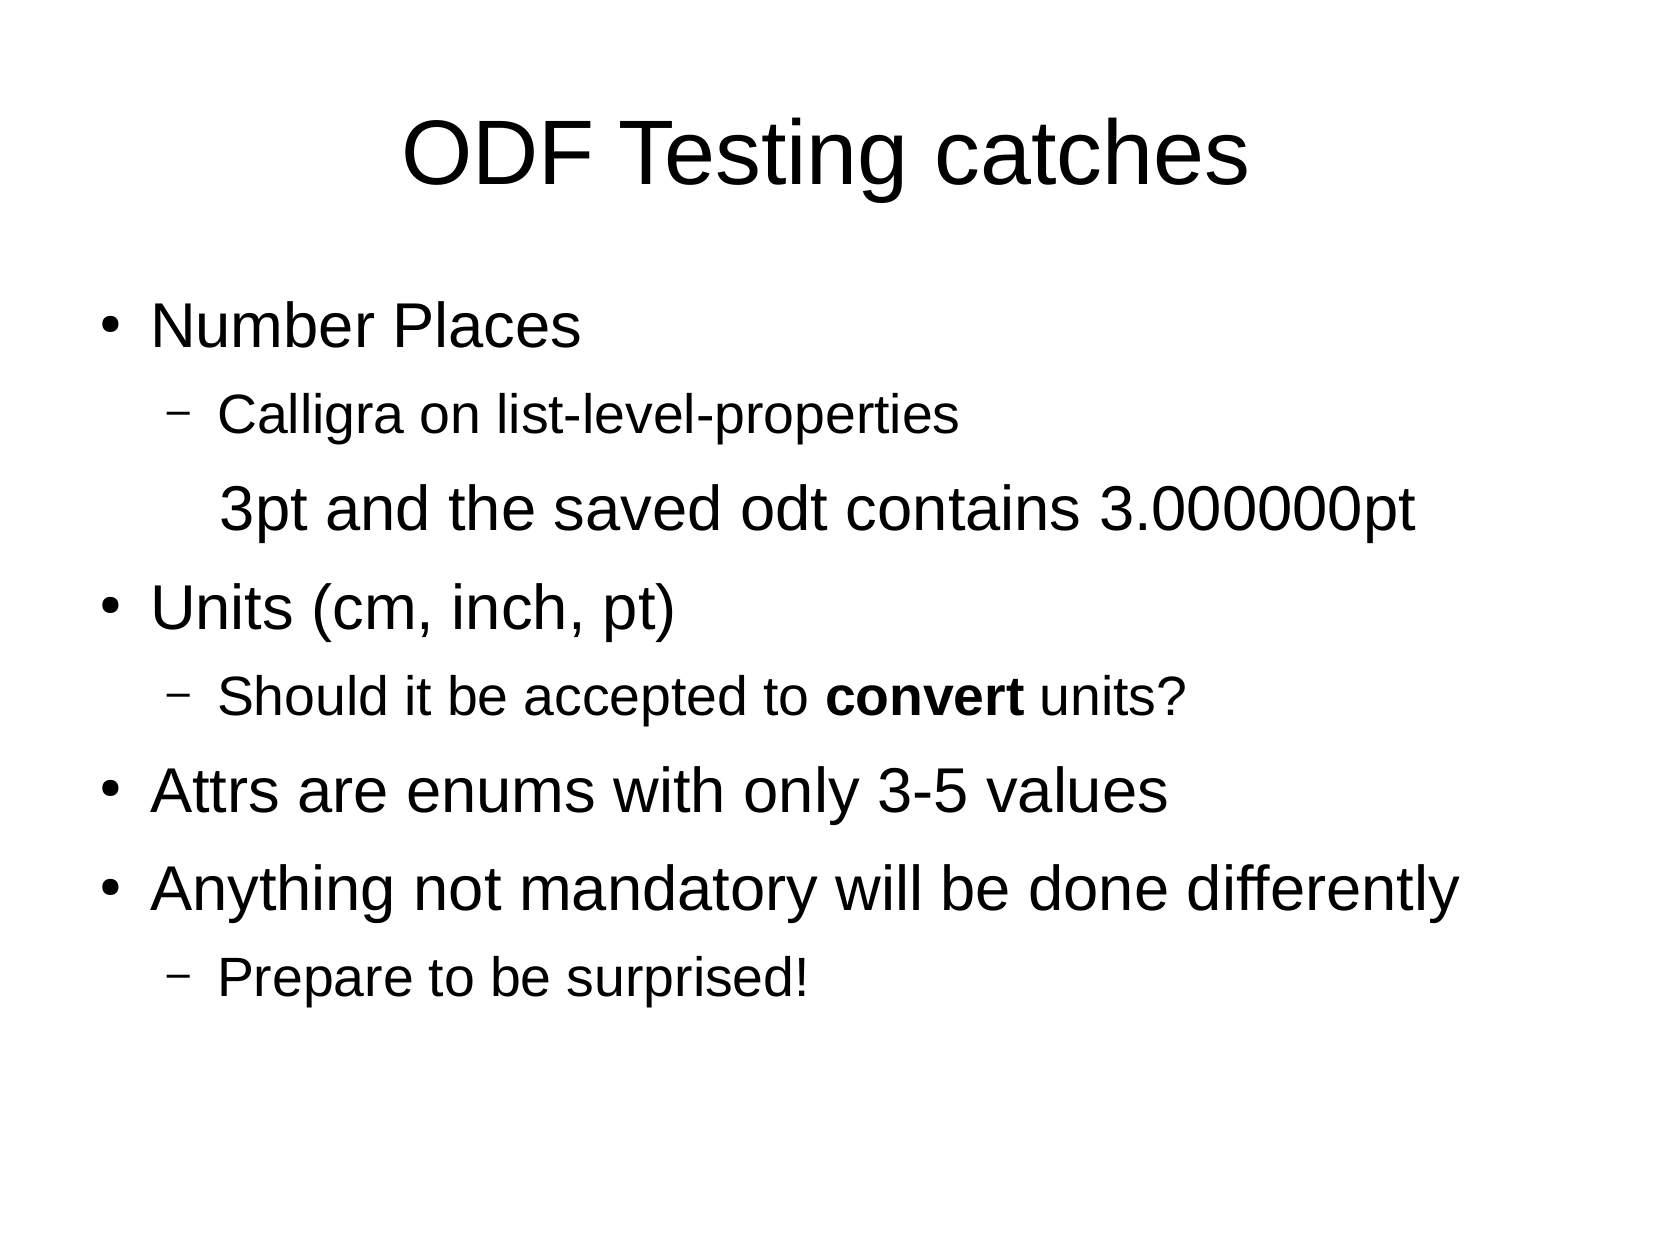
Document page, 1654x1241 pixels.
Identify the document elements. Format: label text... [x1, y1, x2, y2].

title ODF Testing catches [82, 49, 1571, 257]
list Number Places Calligra on list-level-properties 3pt and the saved odt contains 3.000000pt Units (cm, inch, pt) Should it be accepted to convert units? Attrs are enums with only 3-5 values Anything not mandatory will be done differently Prepare to be surprised! [82, 290, 1571, 1010]
